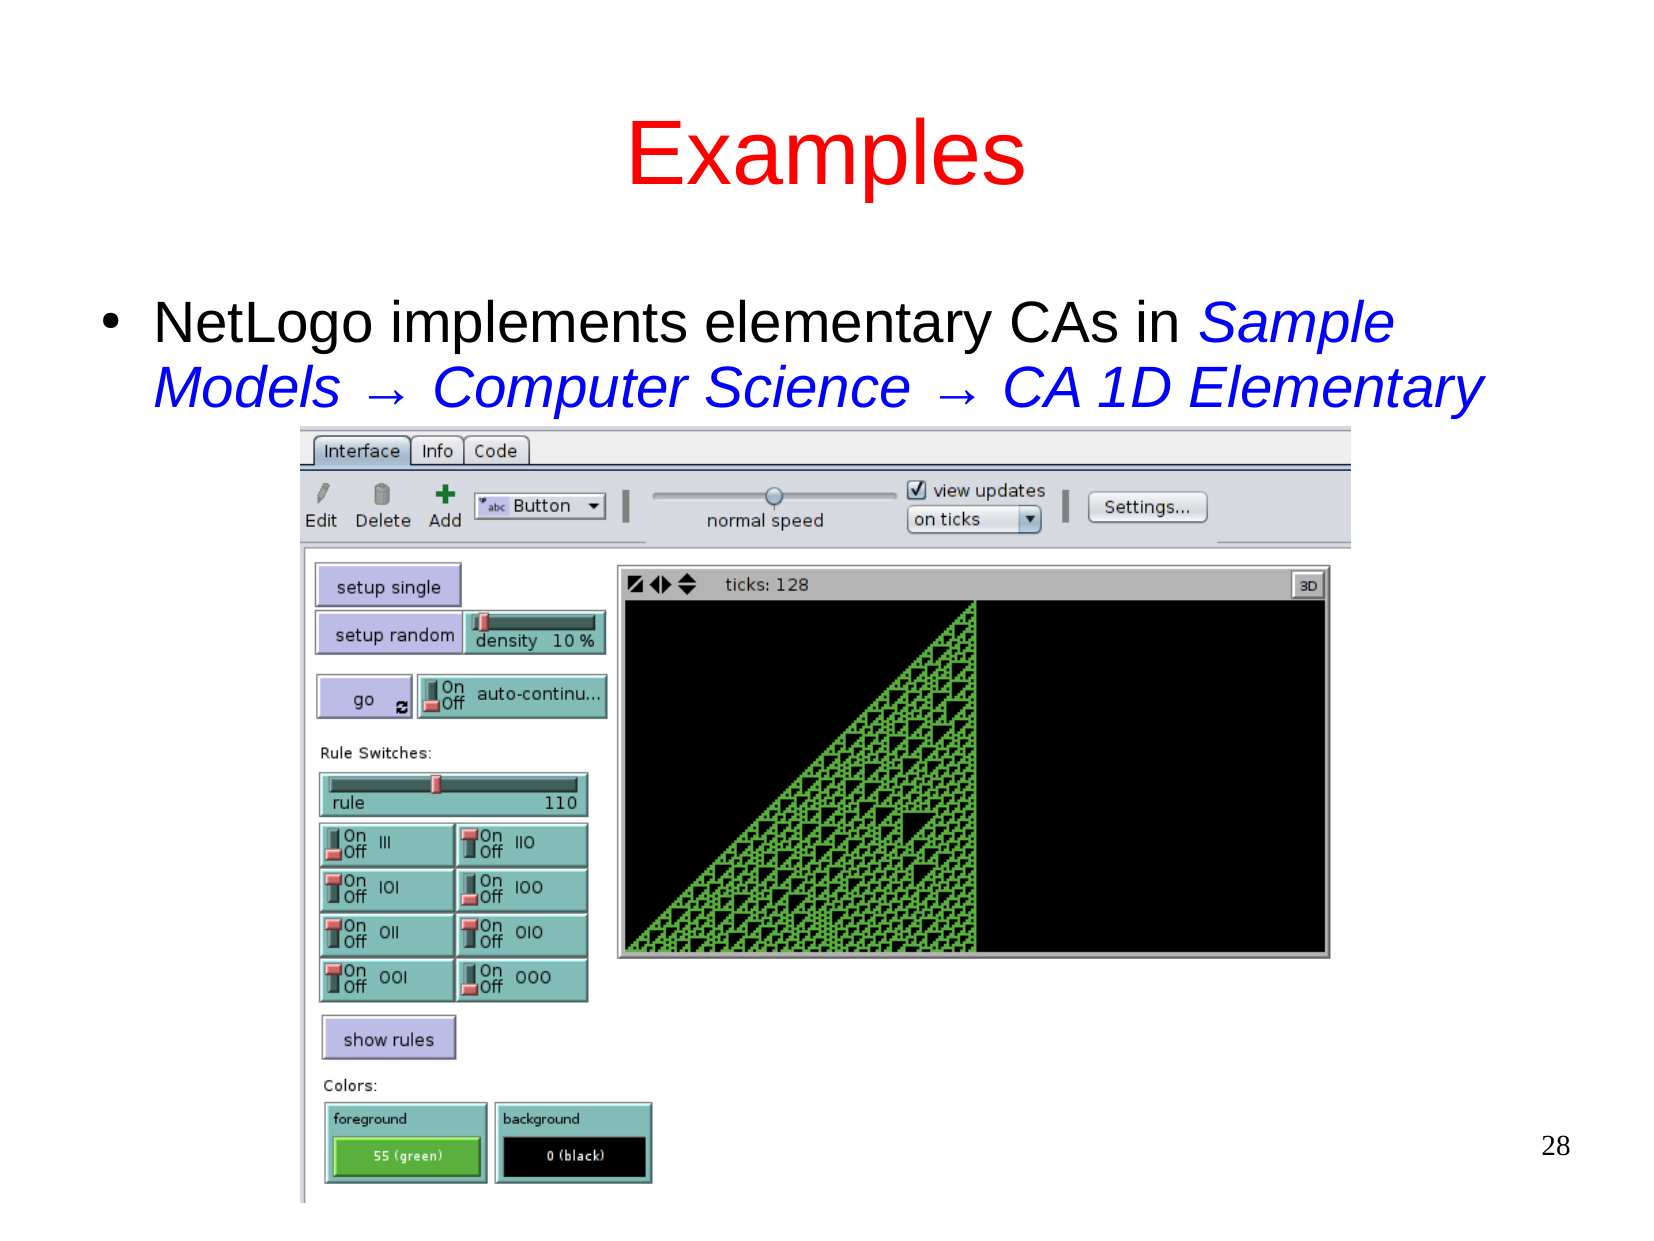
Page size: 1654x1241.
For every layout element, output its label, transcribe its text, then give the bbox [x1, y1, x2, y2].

picture [300, 426, 1351, 1203]
title Examples [82, 49, 1571, 257]
list NetLogo implements elementary CAs in Sample Models → Computer Science → CA 1D Elementary [82, 290, 1571, 1109]
